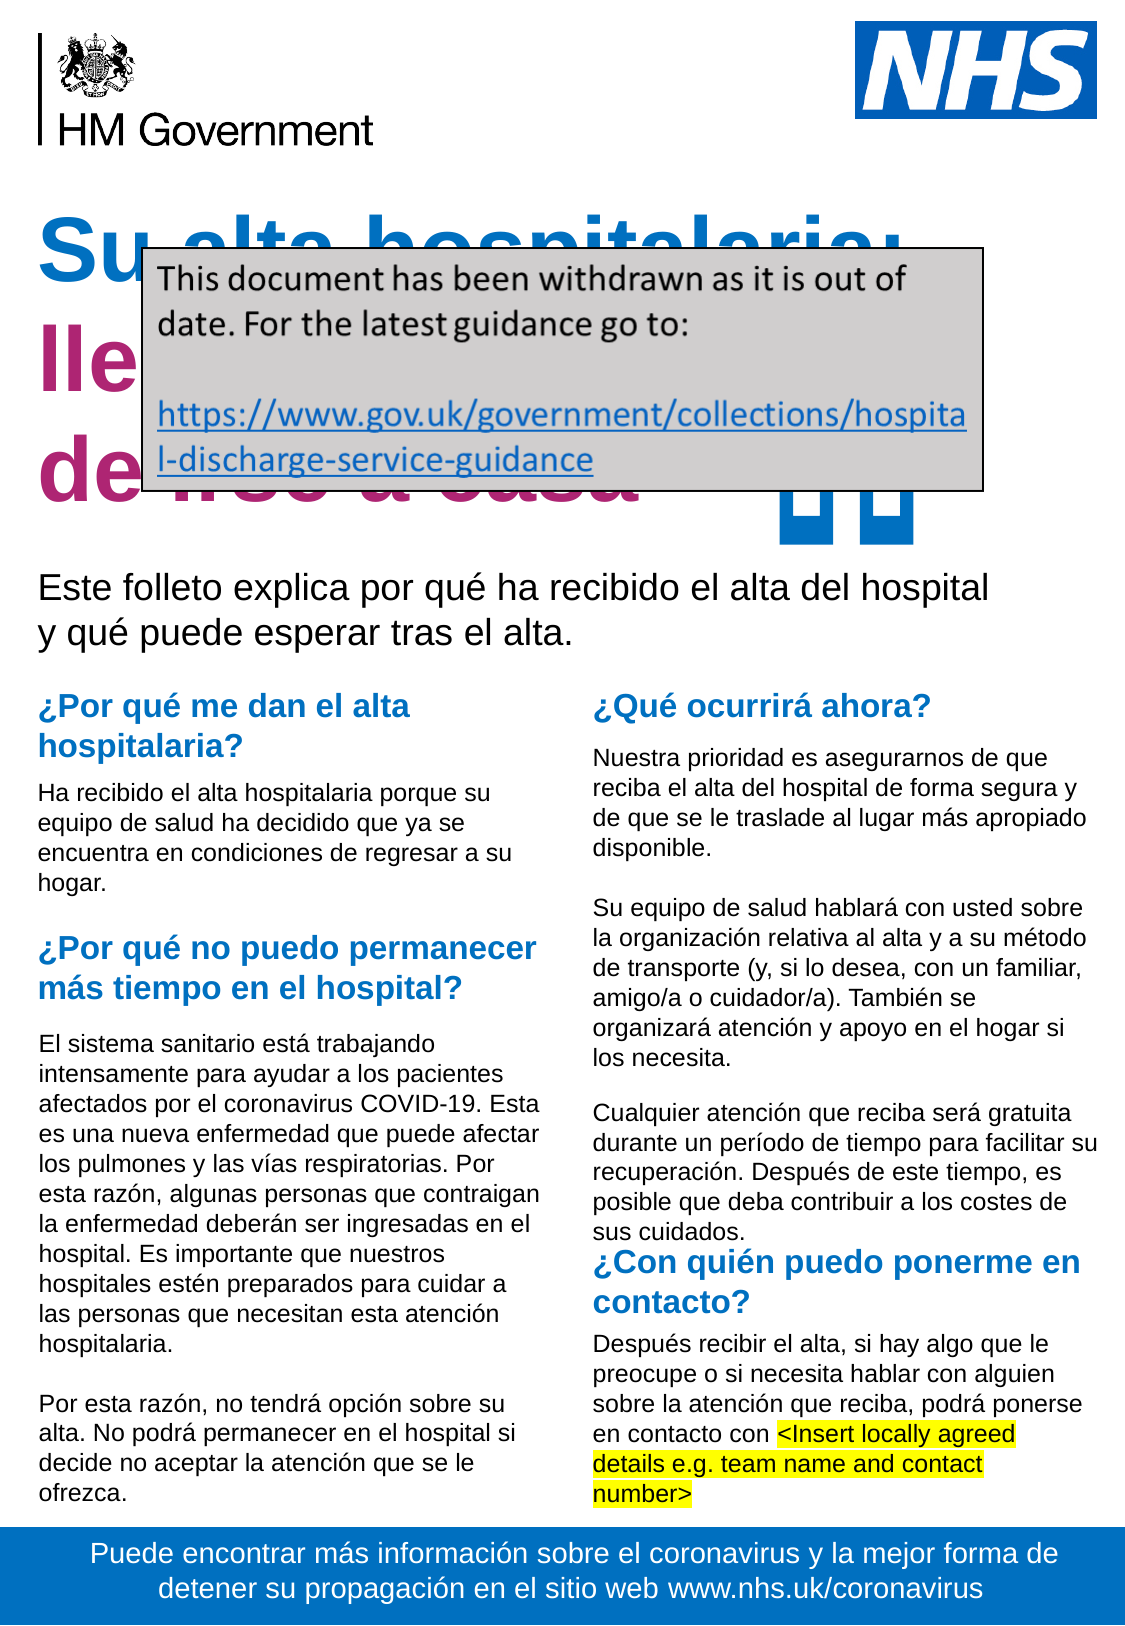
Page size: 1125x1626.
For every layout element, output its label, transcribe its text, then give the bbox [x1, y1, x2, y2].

text_box ¿Con quién puedo ponerme en contacto? Después recibir el alta, si hay algo que le preocupe o si necesita hablar con alguien sobre la atención que reciba, podrá ponerse en contacto con <Insert locally agreed details e.g. team name and contact number> [578, 1233, 1101, 1515]
picture [133, 243, 990, 555]
text_box ¿Por qué me dan el alta hospitalaria? Ha recibido el alta hospitalaria porque su equipo de salud ha decidido que ya se encuentra en condiciones de regresar a su hogar. ¿Por qué no puedo permanecer más tiempo en el hospital? [22, 676, 563, 1147]
text_box Este folleto explica por qué ha recibido el alta del hospital y qué puede esperar tras el alta. [22, 555, 1125, 662]
text_box Su alta hospitalaria: llegó el momento de irse a casa [22, 182, 1102, 531]
text_box ¿Qué ocurrirá ahora? Nuestra prioridad es asegurarnos de que reciba el alta del hospital de forma segura y de que se le traslade al lugar más apropiado disponible. Su equipo de salud hablará con usted sobre la organización relativa al alta y a su método de transporte (y, si lo desea, con un familiar, amigo/a o cuidador/a). También se organizará atención y apoyo en el hogar si los necesita. Cualquier atención que reciba será gratuita durante un período de tiempo para facilitar su recuperación. Después de este tiempo, es posible que deba contribuir a los costes de sus cuidados. [577, 676, 1116, 1326]
text_box El sistema sanitario está trabajando intensamente para ayudar a los pacientes afectados por el coronavirus COVID-19. Esta es una nueva enfermedad que puede afectar los pulmones y las vías respiratorias. Por esta razón, algunas personas que contraigan la enfermedad deberán ser ingresadas en el hospital. Es importante que nuestros hospitales estén preparados para cuidar a las personas que necesitan esta atención hospitalaria. Por esta razón, no tendrá opción sobre su alta. No podrá permanecer en el hospital si decide no aceptar la atención que se le ofrezca. [24, 1020, 557, 1514]
